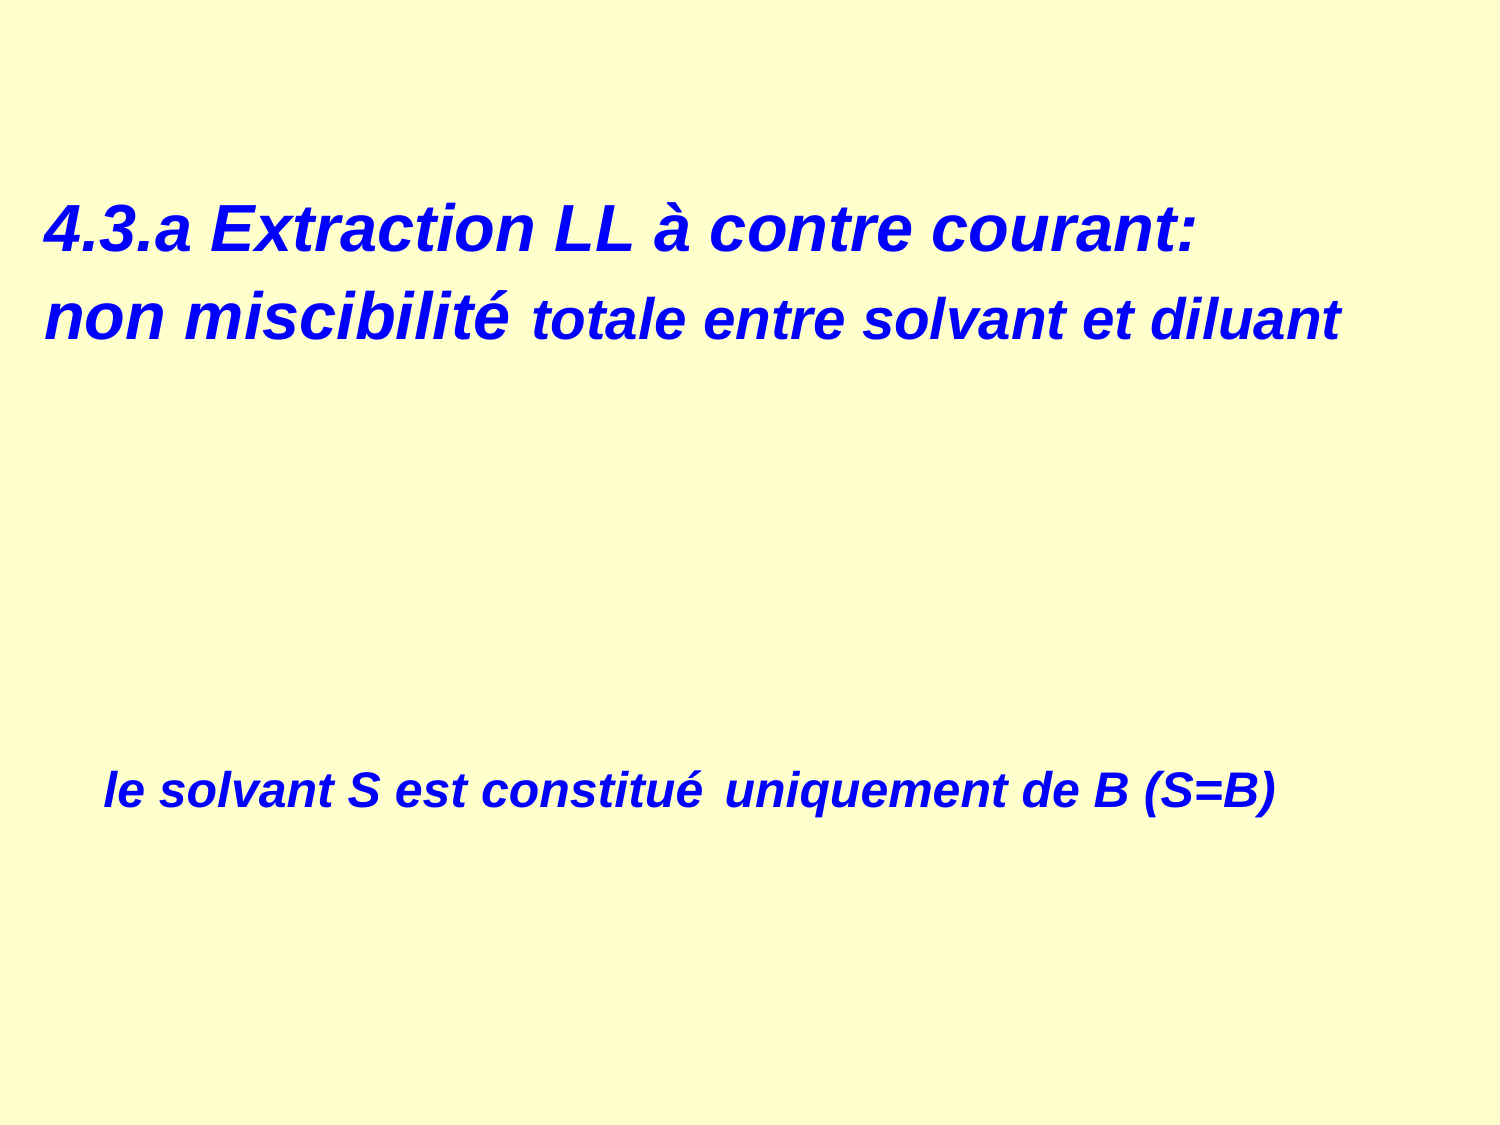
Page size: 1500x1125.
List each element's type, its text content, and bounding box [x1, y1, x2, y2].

text_box 4.3.a Extraction LL à contre courant: non miscibilité totale entre solvant et diluant [29, 177, 1447, 384]
text_box le solvant S est constitué uniquement de B (S=B) [88, 633, 1402, 831]
